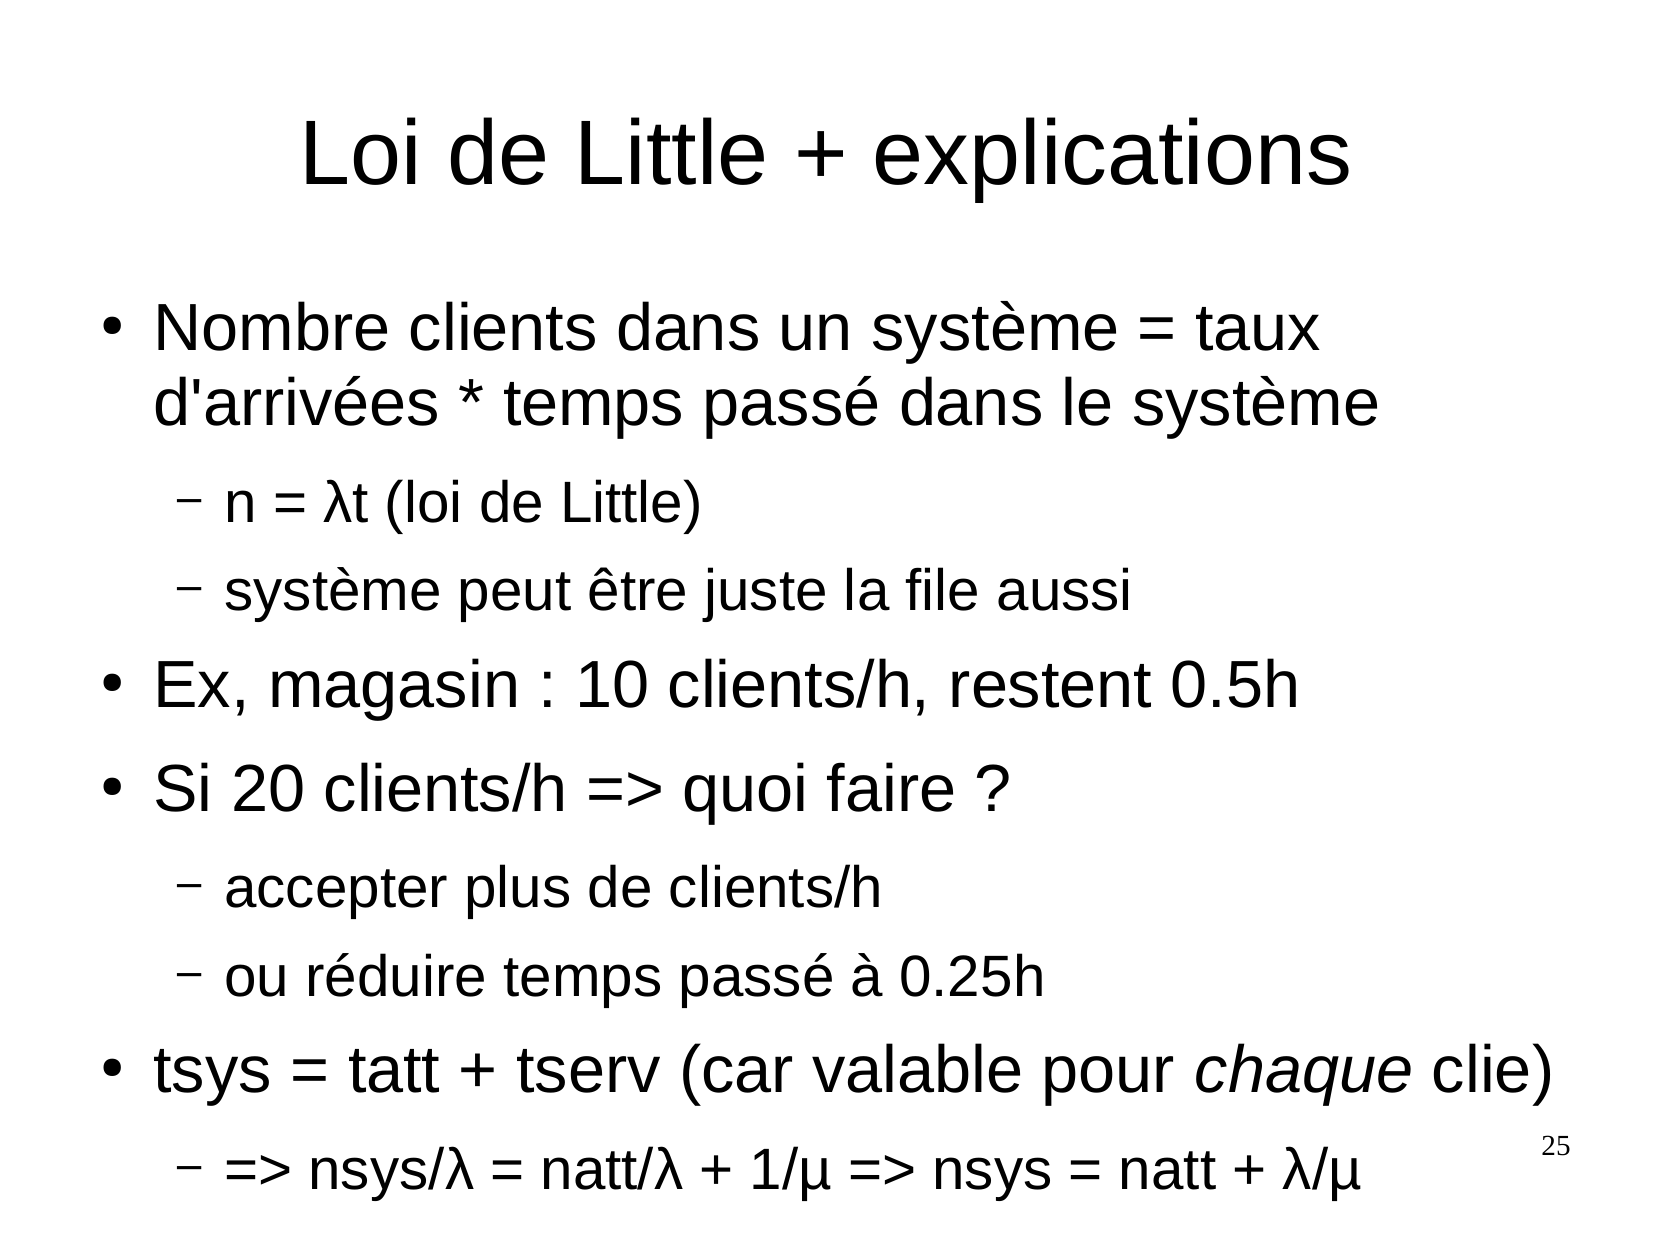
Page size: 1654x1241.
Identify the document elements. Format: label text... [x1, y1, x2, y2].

list Nombre clients dans un système = taux d'arrivées * temps passé dans le système n = λt (loi de Little) système peut être juste la file aussi Ex, magasin : 10 clients/h, restent 0.5h Si 20 clients/h => quoi faire ? accepter plus de clients/h ou réduire temps passé à 0.25h tsys = tatt + tserv (car valable pour chaque clie) => nsys/λ = natt/λ + 1/µ => nsys = natt + λ/µ [82, 290, 1571, 1202]
title Loi de Little + explications [82, 56, 1571, 250]
